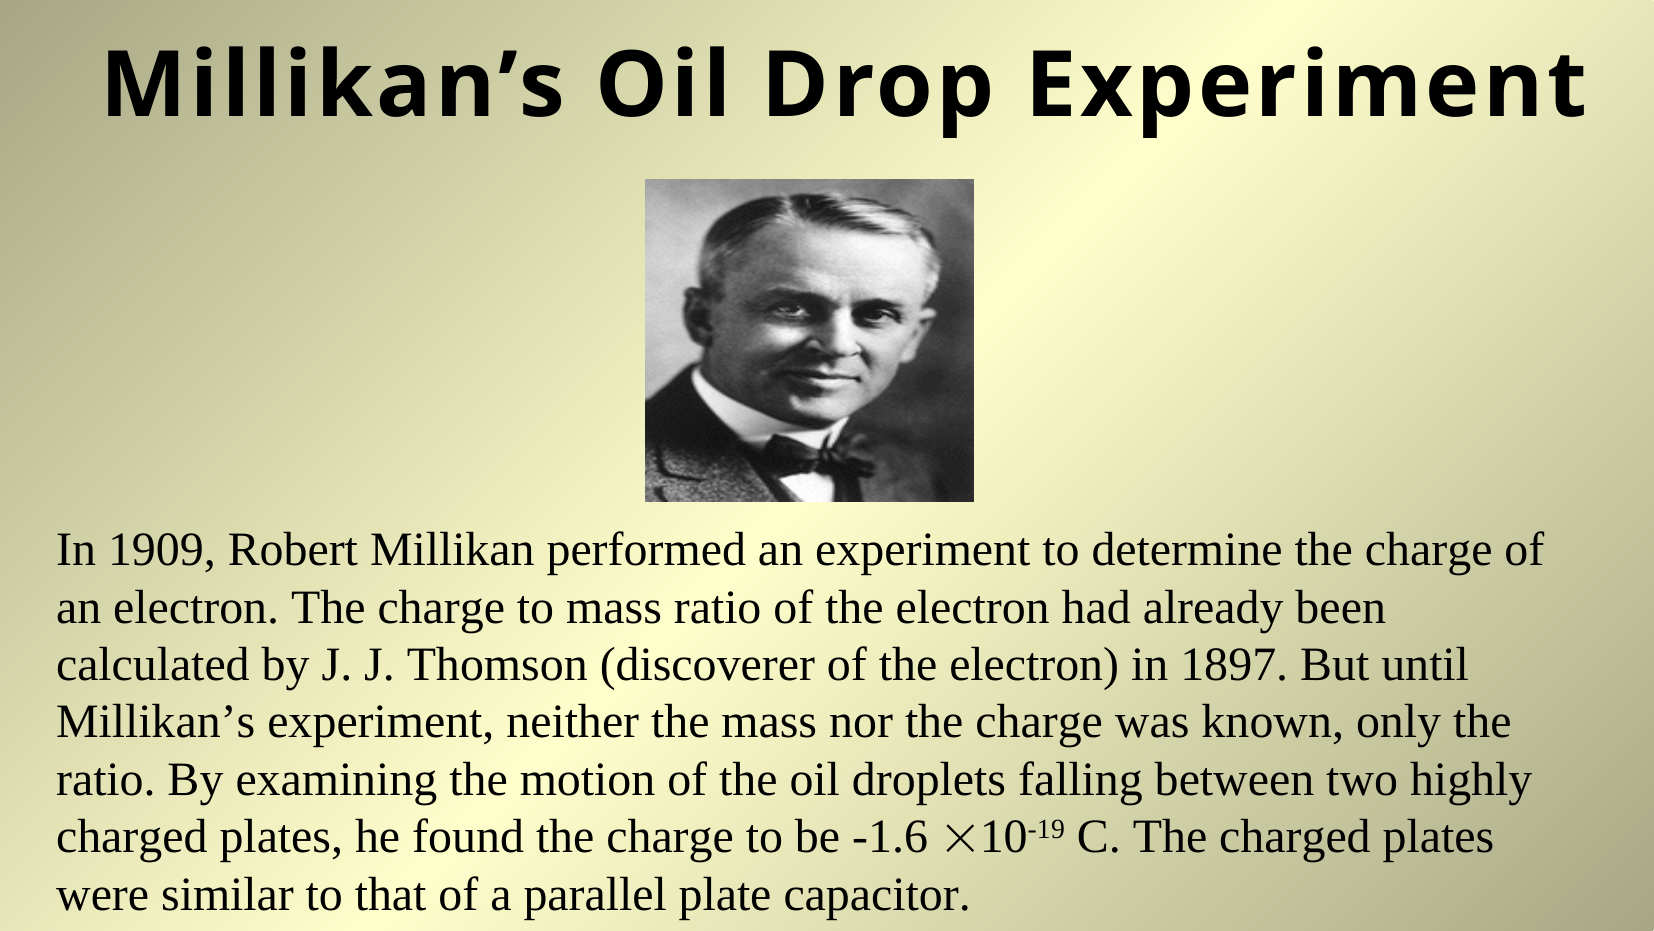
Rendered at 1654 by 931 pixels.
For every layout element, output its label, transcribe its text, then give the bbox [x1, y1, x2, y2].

picture [645, 179, 974, 502]
title Millikan’s Oil Drop Experiment [1, 1, 1654, 157]
text_box In 1909, Robert Millikan performed an experiment to determine the charge of an electron. The charge to mass ratio of the electron had already been calculated by J. J. Thomson (discoverer of the electron) in 1897. But until Millikan’s experiment, neither the mass nor the charge was known, only the ratio. By examining the motion of the oil droplets falling between two highly charged plates, he found the charge to be -1.6 10-19 C. The charged plates were similar to that of a parallel plate capacitor. [41, 510, 1606, 928]
